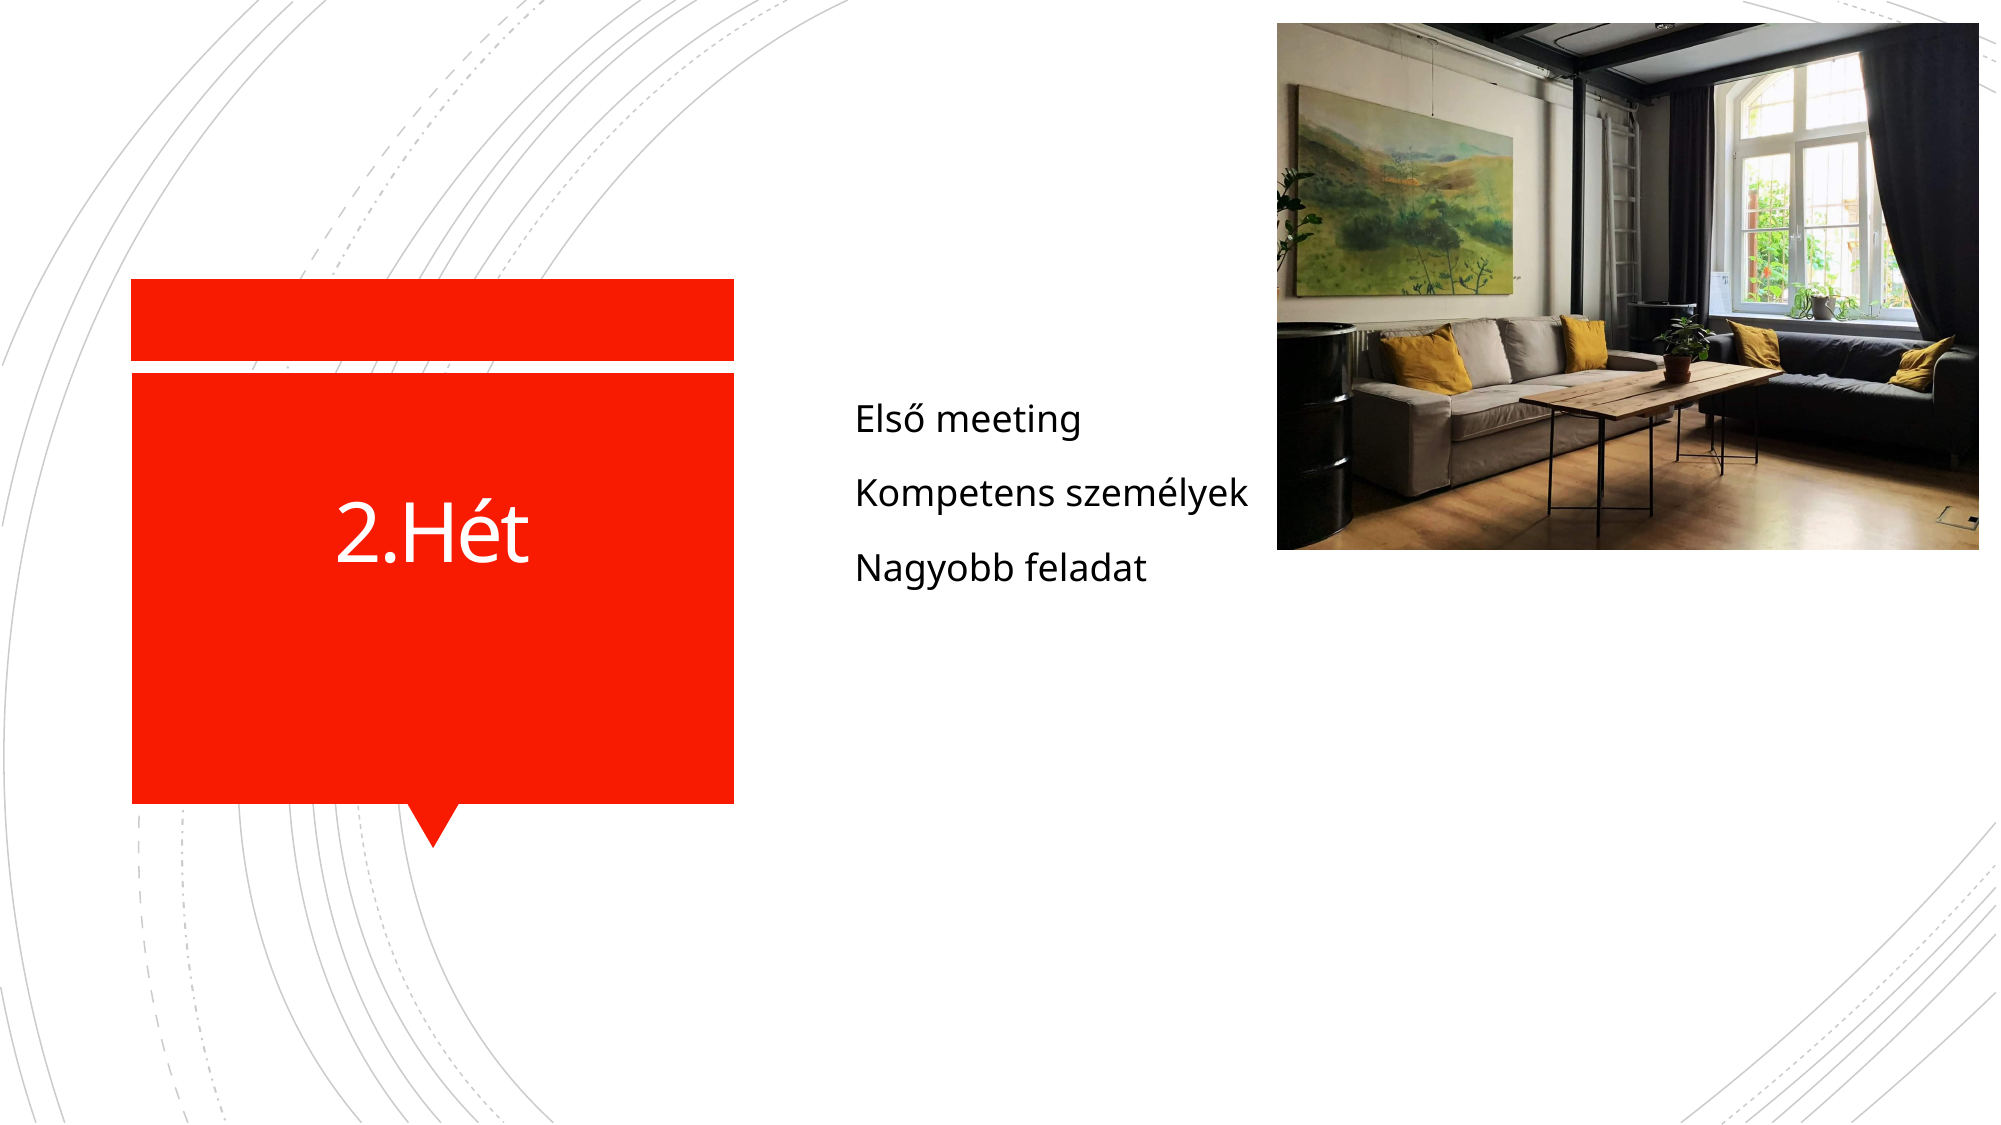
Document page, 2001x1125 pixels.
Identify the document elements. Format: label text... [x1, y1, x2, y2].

picture [1277, 23, 1979, 550]
title 2.Hét [145, 385, 720, 789]
list Első meeting Kompetens személyek Nagyobb feladat [839, 131, 1871, 993]
